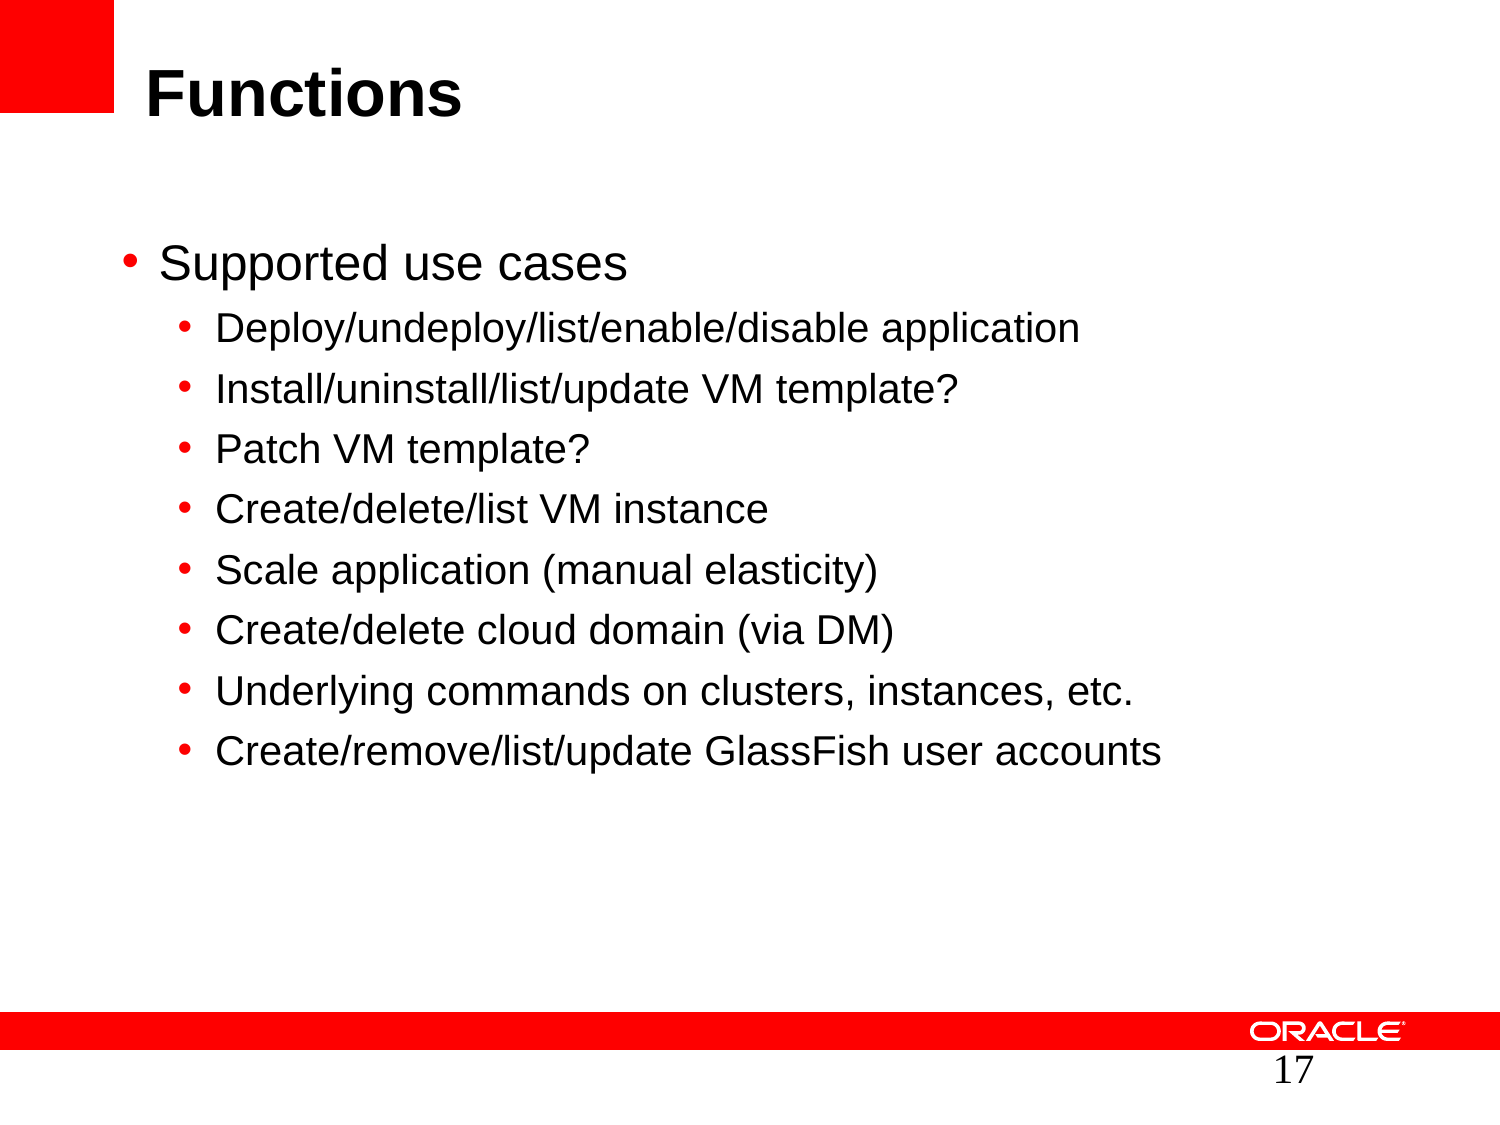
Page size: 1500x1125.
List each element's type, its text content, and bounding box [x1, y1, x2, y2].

list Supported use cases Deploy/undeploy/list/enable/disable application Install/uninstall/list/update VM template? Patch VM template? Create/delete/list VM instance Scale application (manual elasticity) Create/delete cloud domain (via DM) Underlying commands on clusters, instances, etc. Create/remove/list/update GlassFish user accounts [121, 230, 1359, 944]
picture [0, 0, 114, 113]
title Functions [145, 49, 1390, 205]
picture [0, 1012, 1500, 1050]
